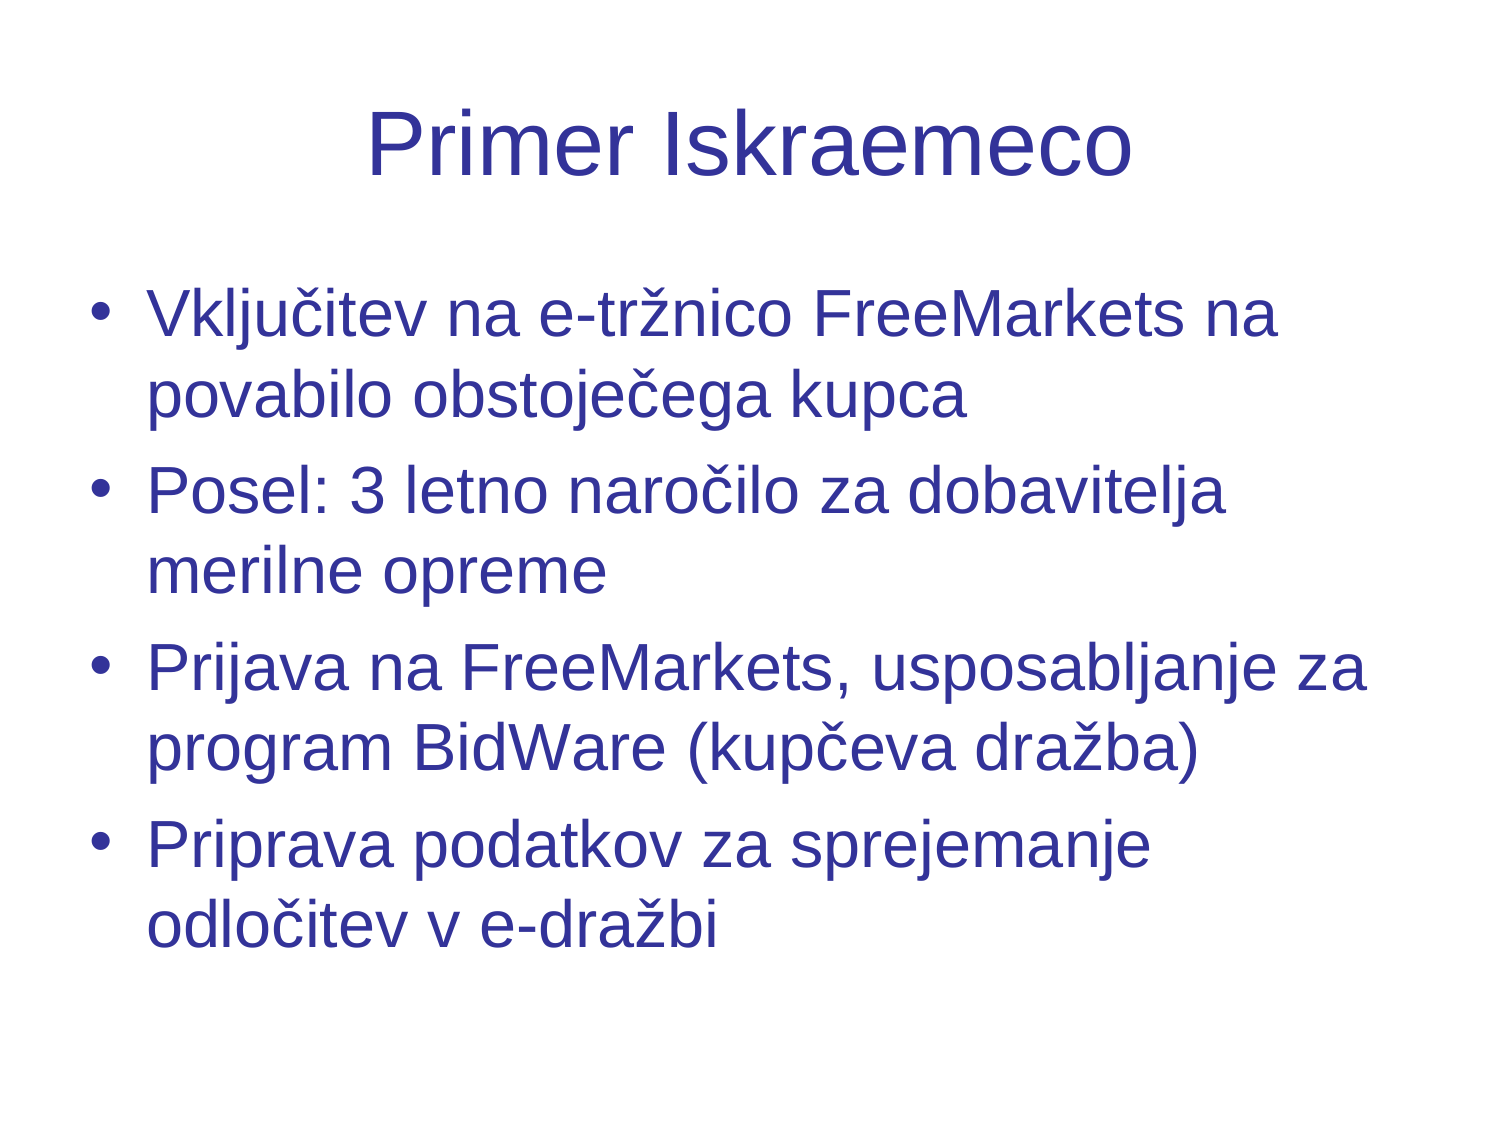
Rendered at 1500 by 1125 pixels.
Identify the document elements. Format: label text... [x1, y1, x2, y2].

title Primer Iskraemeco [75, 45, 1426, 233]
list Vključitev na e-tržnico FreeMarkets na povabilo obstoječega kupca Posel: 3 letno naročilo za dobavitelja merilne opreme Prijava na FreeMarkets, usposabljanje za program BidWare (kupčeva dražba) Priprava podatkov za sprejemanje odločitev v e-dražbi [75, 262, 1426, 1006]
